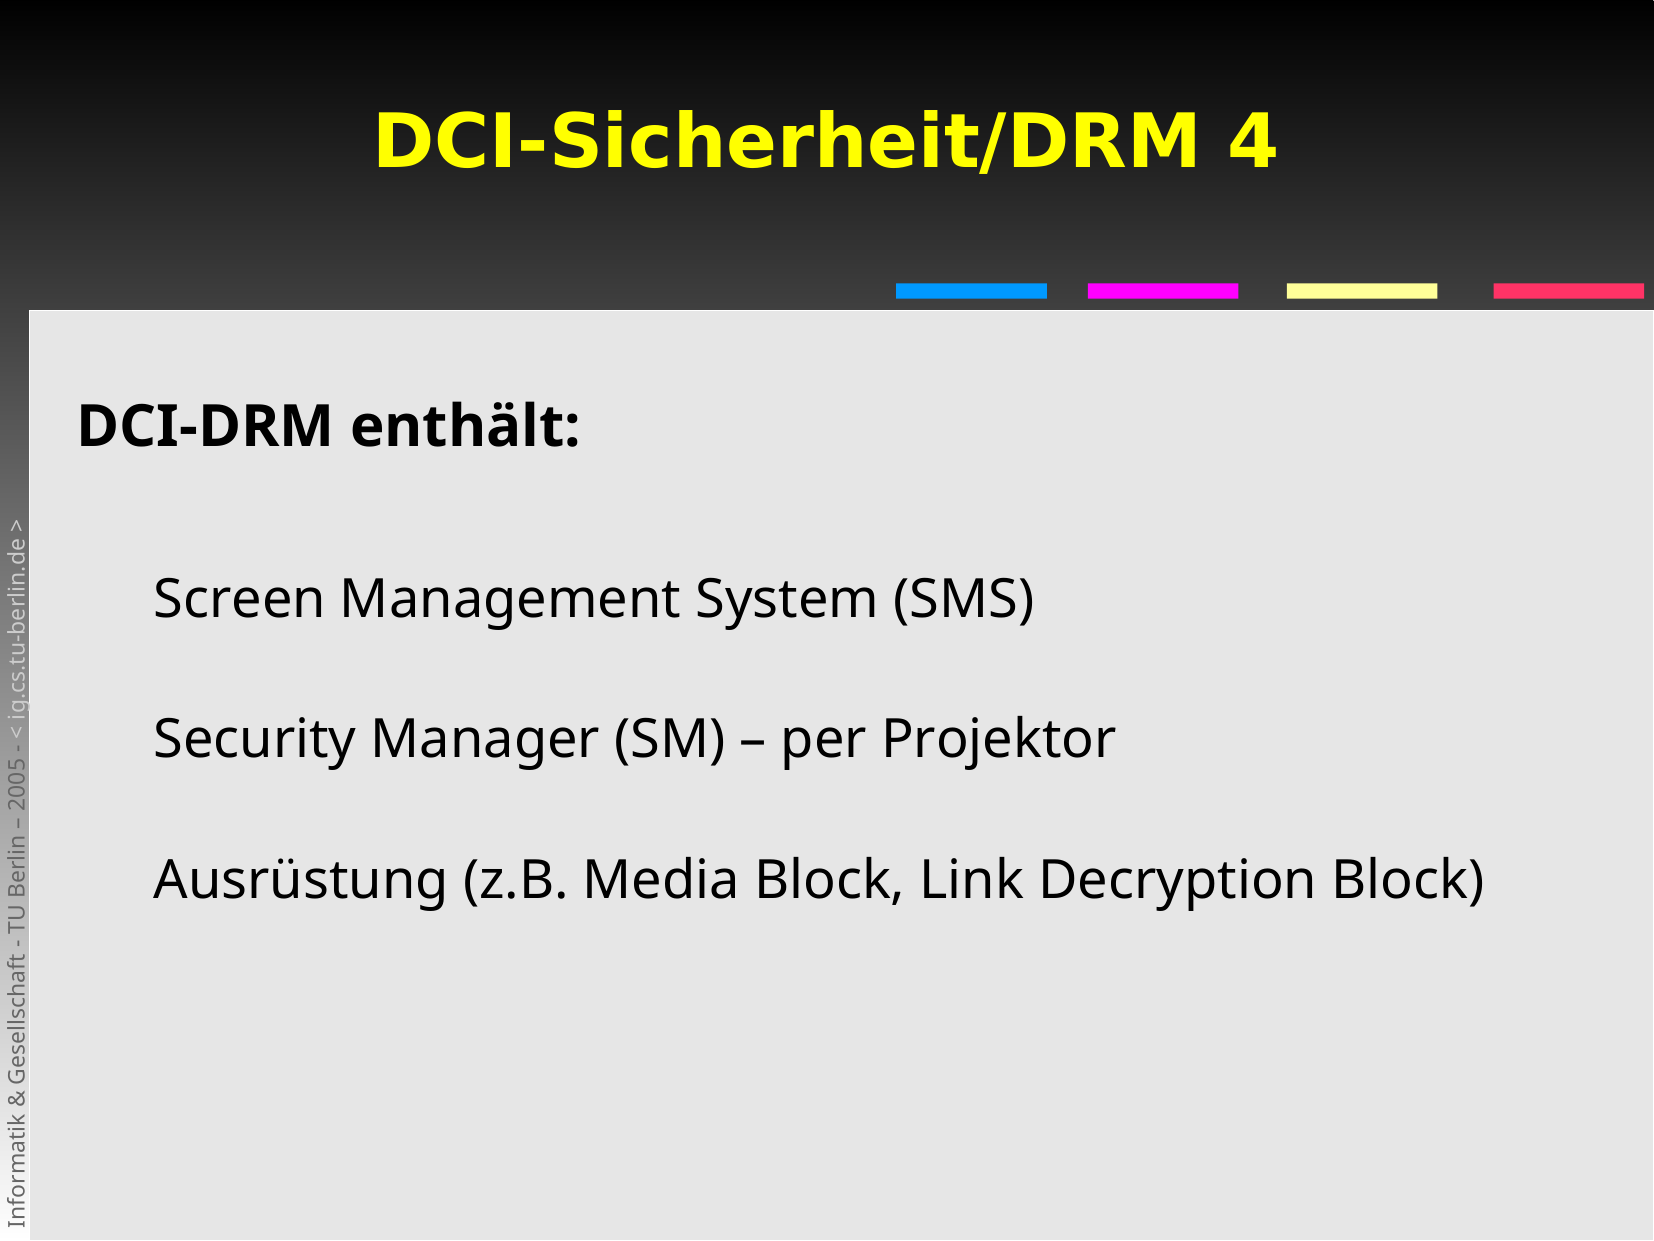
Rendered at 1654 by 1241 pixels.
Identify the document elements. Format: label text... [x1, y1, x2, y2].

list DCI-DRM enthält: Screen Management System (SMS) Security Manager (SM) – per Projektor Ausrüstung (z.B. Media Block, Link Decryption Block) [59, 383, 1595, 1182]
title DCI-Sicherheit/DRM 4 [88, 37, 1565, 246]
